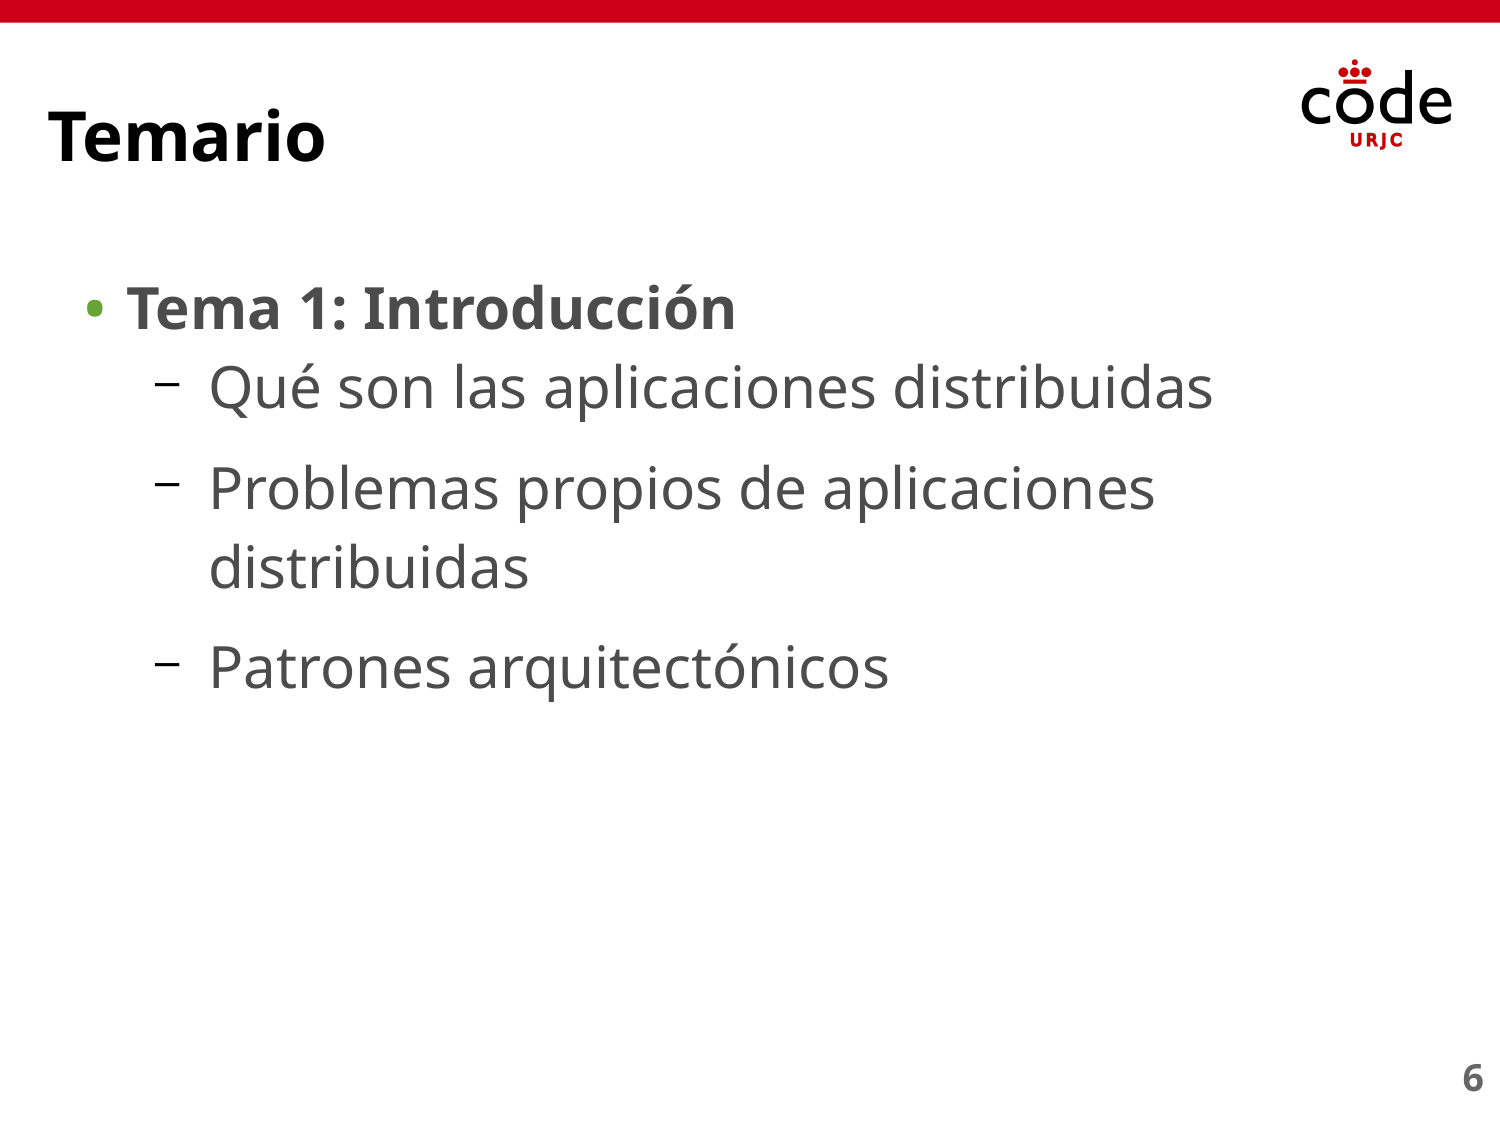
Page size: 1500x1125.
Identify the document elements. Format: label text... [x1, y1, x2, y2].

title Temario [32, 79, 1383, 189]
picture [1284, 50, 1468, 161]
list Tema 1: Introducción Qué son las aplicaciones distribuidas Problemas propios de aplicaciones distribuidas Patrones arquitectónicos [51, 259, 1436, 1013]
